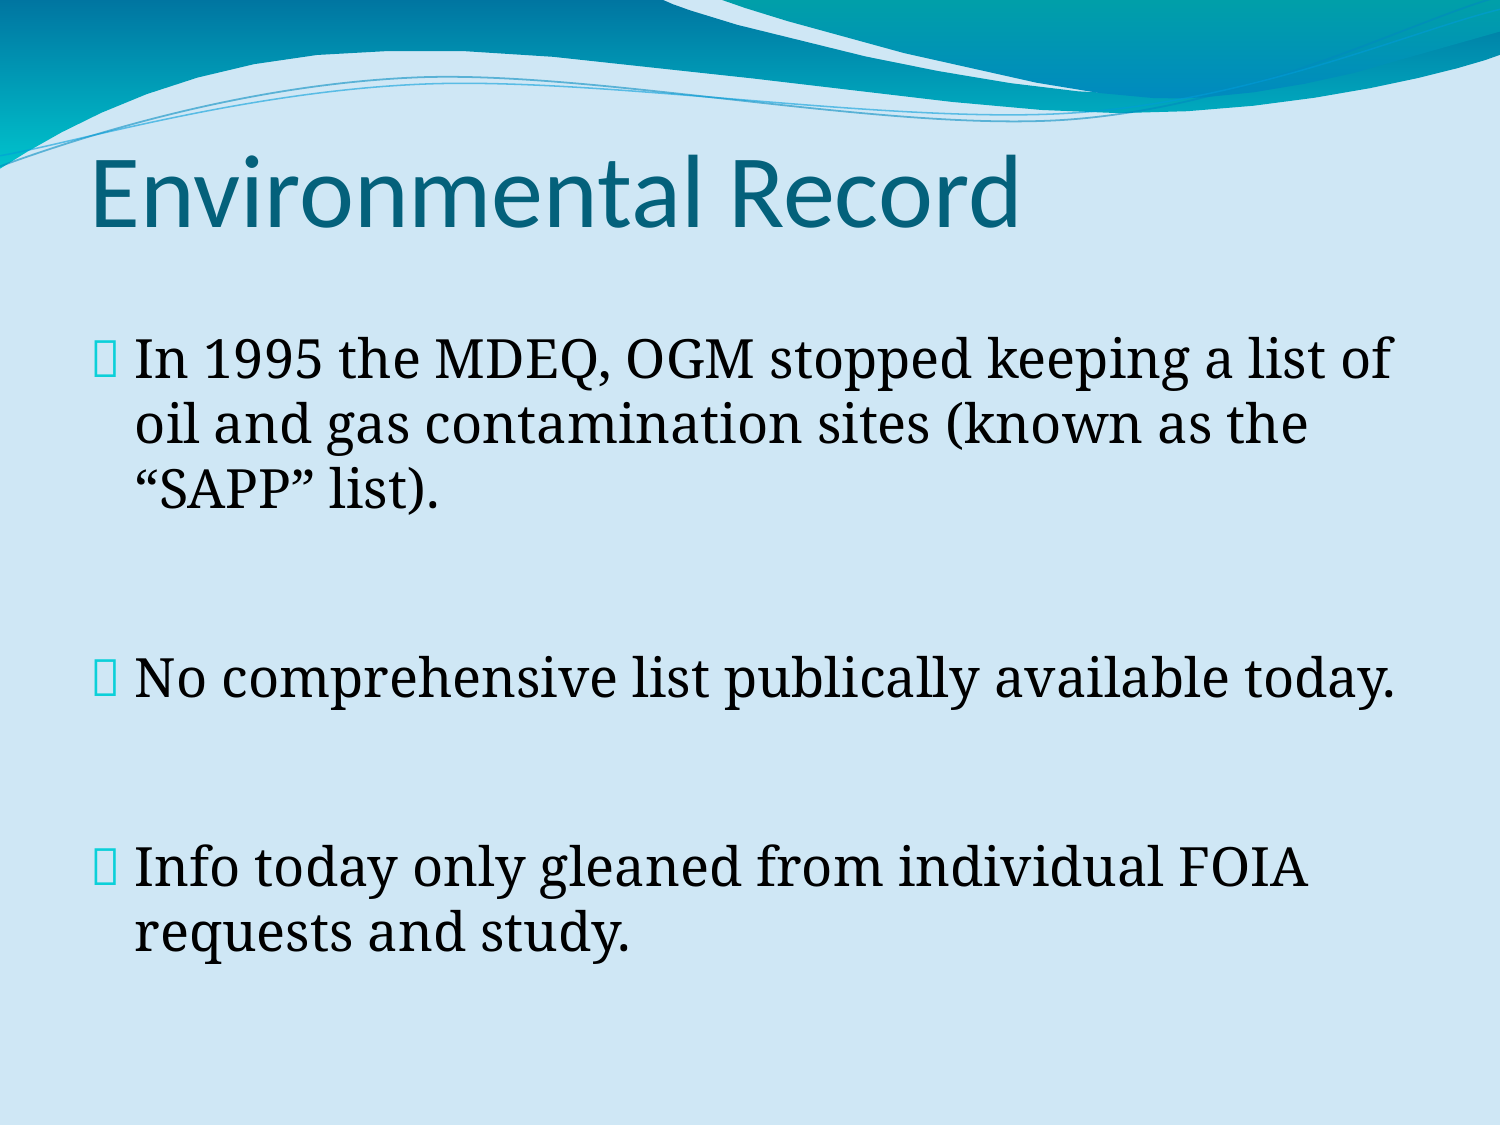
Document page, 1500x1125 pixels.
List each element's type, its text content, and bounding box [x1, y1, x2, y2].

list In 1995 the MDEQ, OGM stopped keeping a list of oil and gas contamination sites (known as the “SAPP” list). No comprehensive list publically available today. Info today only gleaned from individual FOIA requests and study. [75, 317, 1425, 1038]
title Environmental Record [75, 115, 1425, 303]
